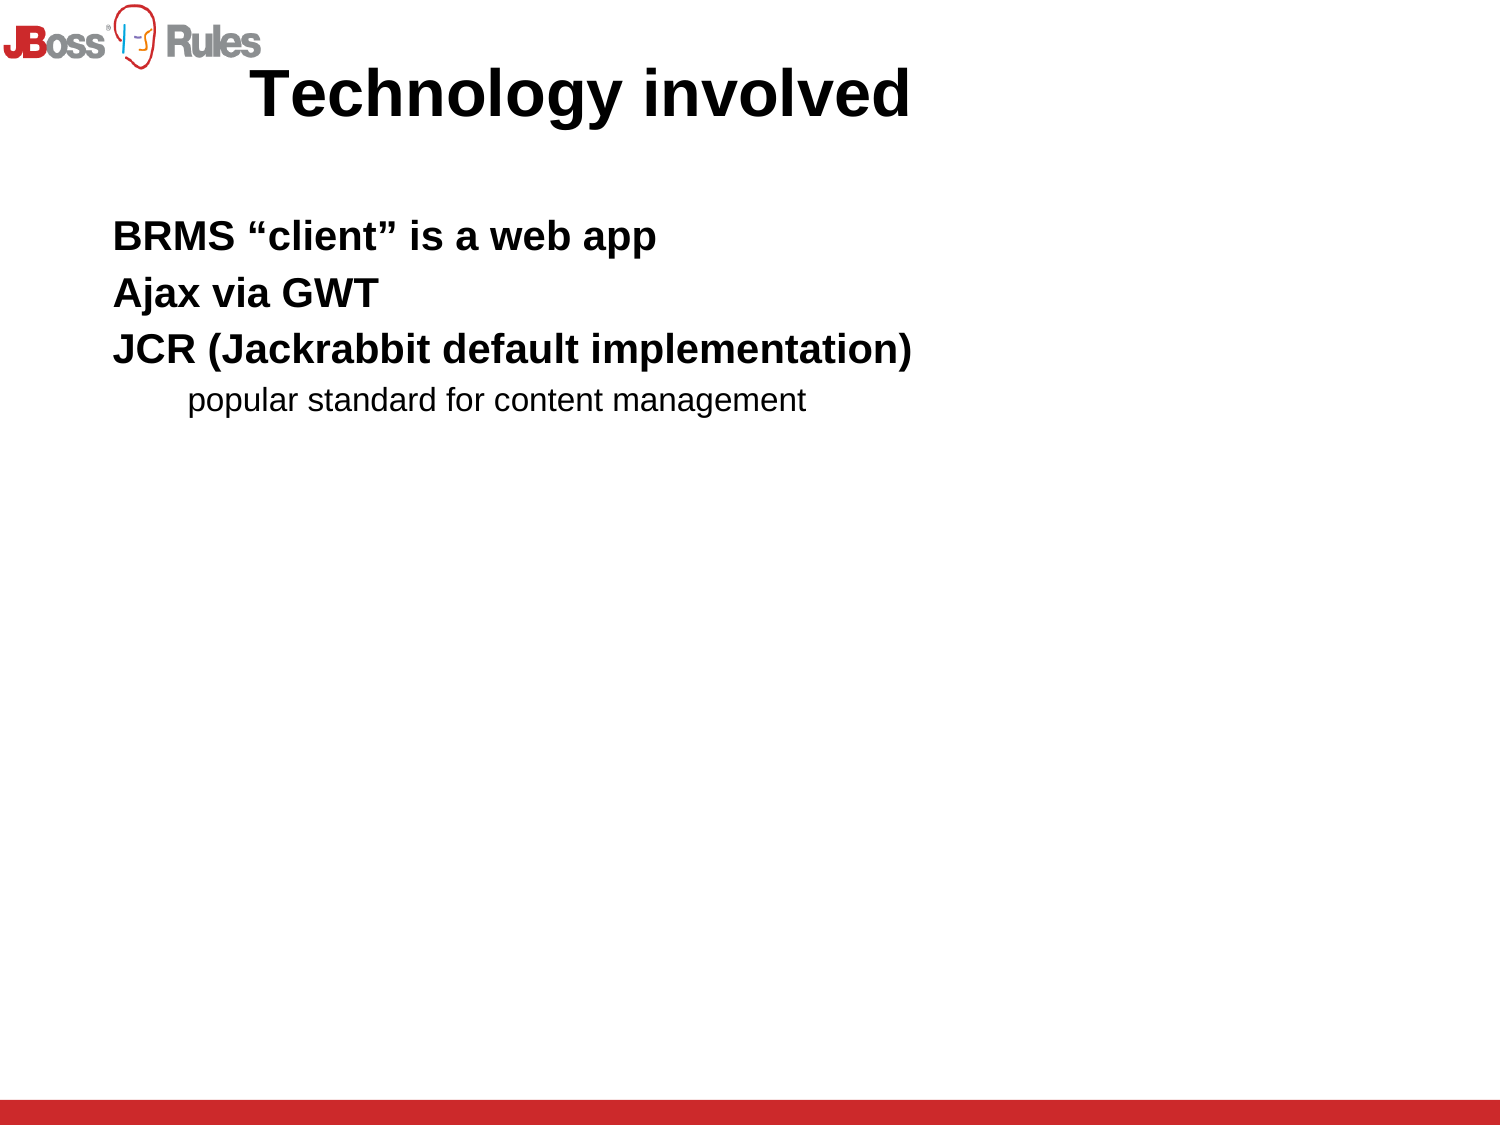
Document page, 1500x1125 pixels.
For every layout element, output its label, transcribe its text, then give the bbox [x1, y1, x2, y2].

picture [0, 0, 266, 73]
list BRMS “client” is a web app Ajax via GWT JCR (Jackrabbit default implementation) popular standard for content management [112, 212, 1388, 888]
title Technology involved [249, 37, 1451, 151]
